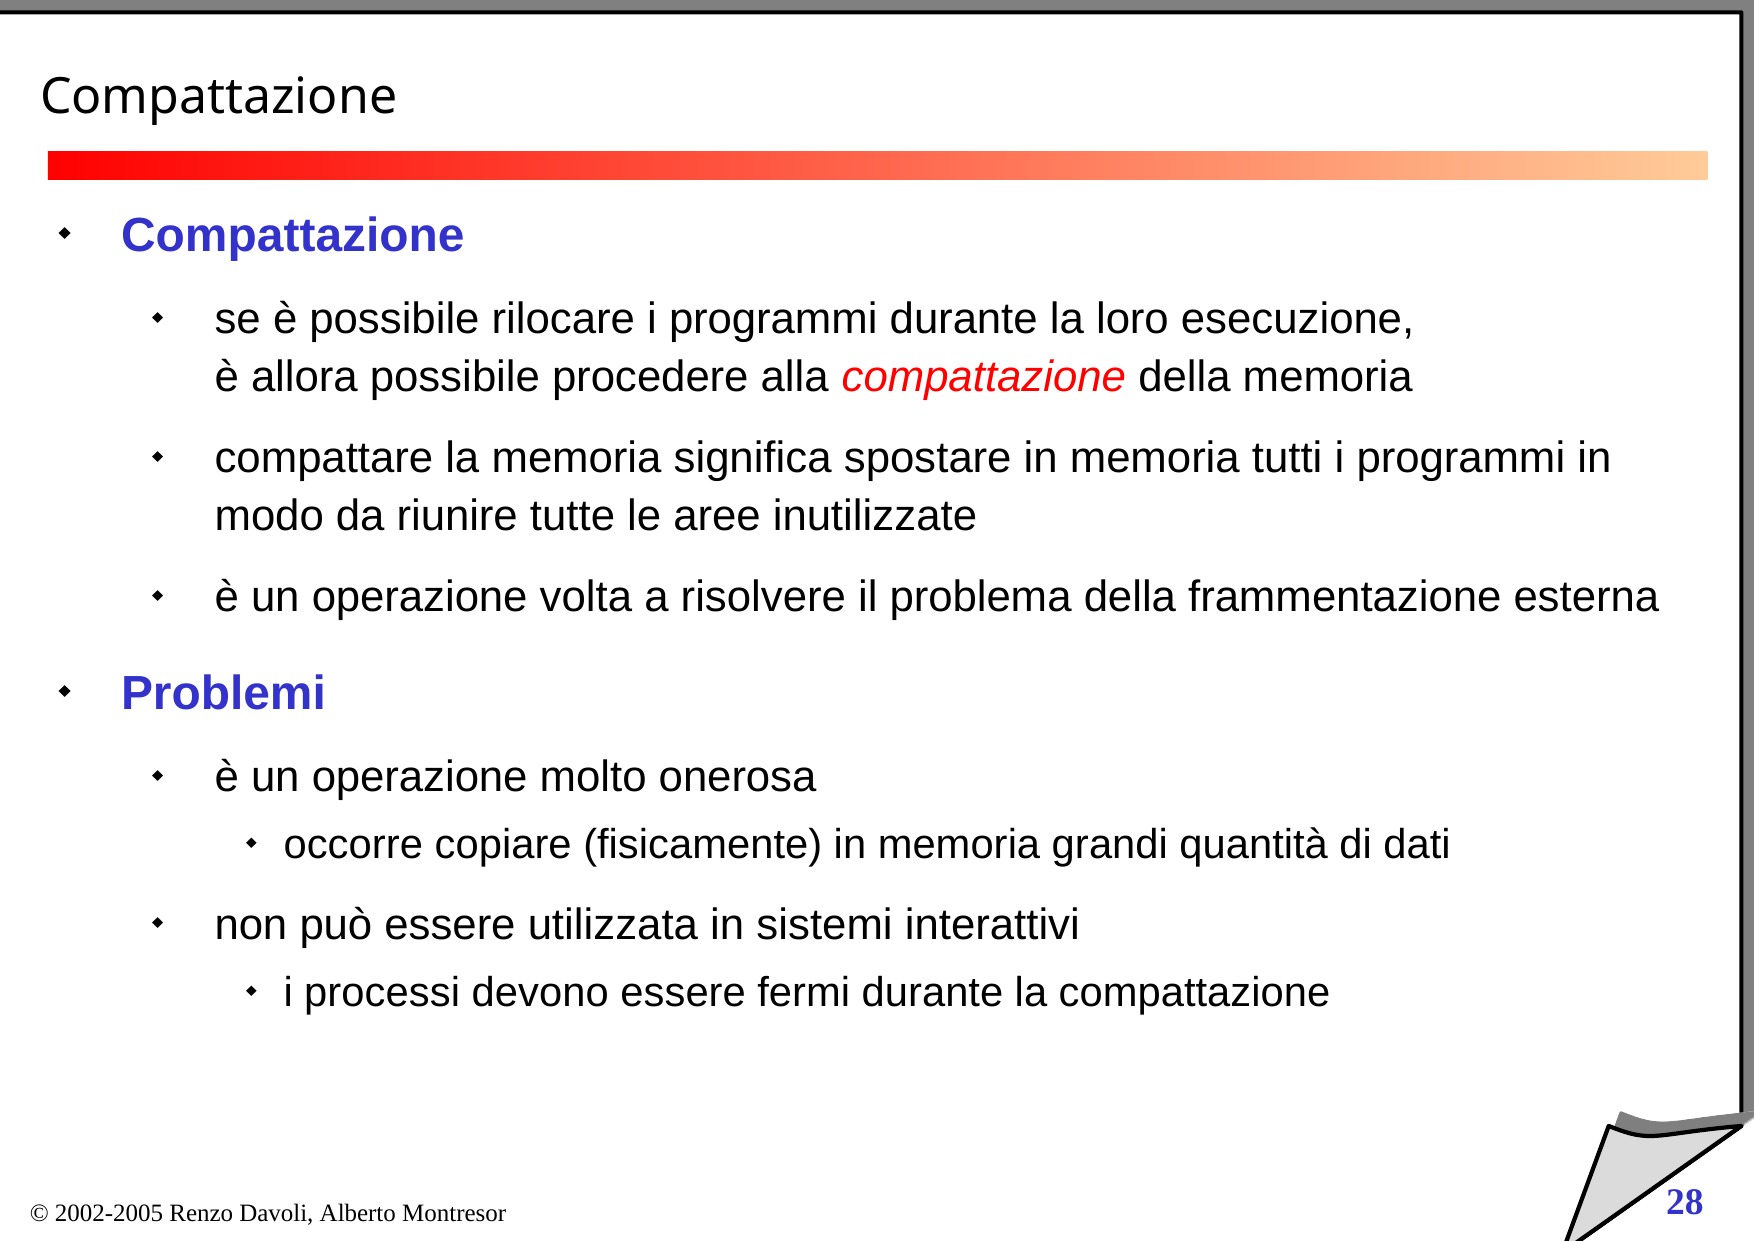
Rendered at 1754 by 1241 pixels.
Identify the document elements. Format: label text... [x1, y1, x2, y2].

title Compattazione [40, 49, 1714, 144]
list Compattazione se è possibile rilocare i programmi durante la loro esecuzione, è allora possibile procedere alla compattazione della memoria compattare la memoria significa spostare in memoria tutti i programmi in modo da riunire tutte le aree inutilizzate è un operazione volta a risolvere il problema della frammentazione esterna Problemi è un operazione molto onerosa occorre copiare (fisicamente) in memoria grandi quantità di dati non può essere utilizzata in sistemi interattivi i processi devono essere fermi durante la compattazione [58, 206, 1696, 1160]
text_box MMU [750, 152, 754, 179]
